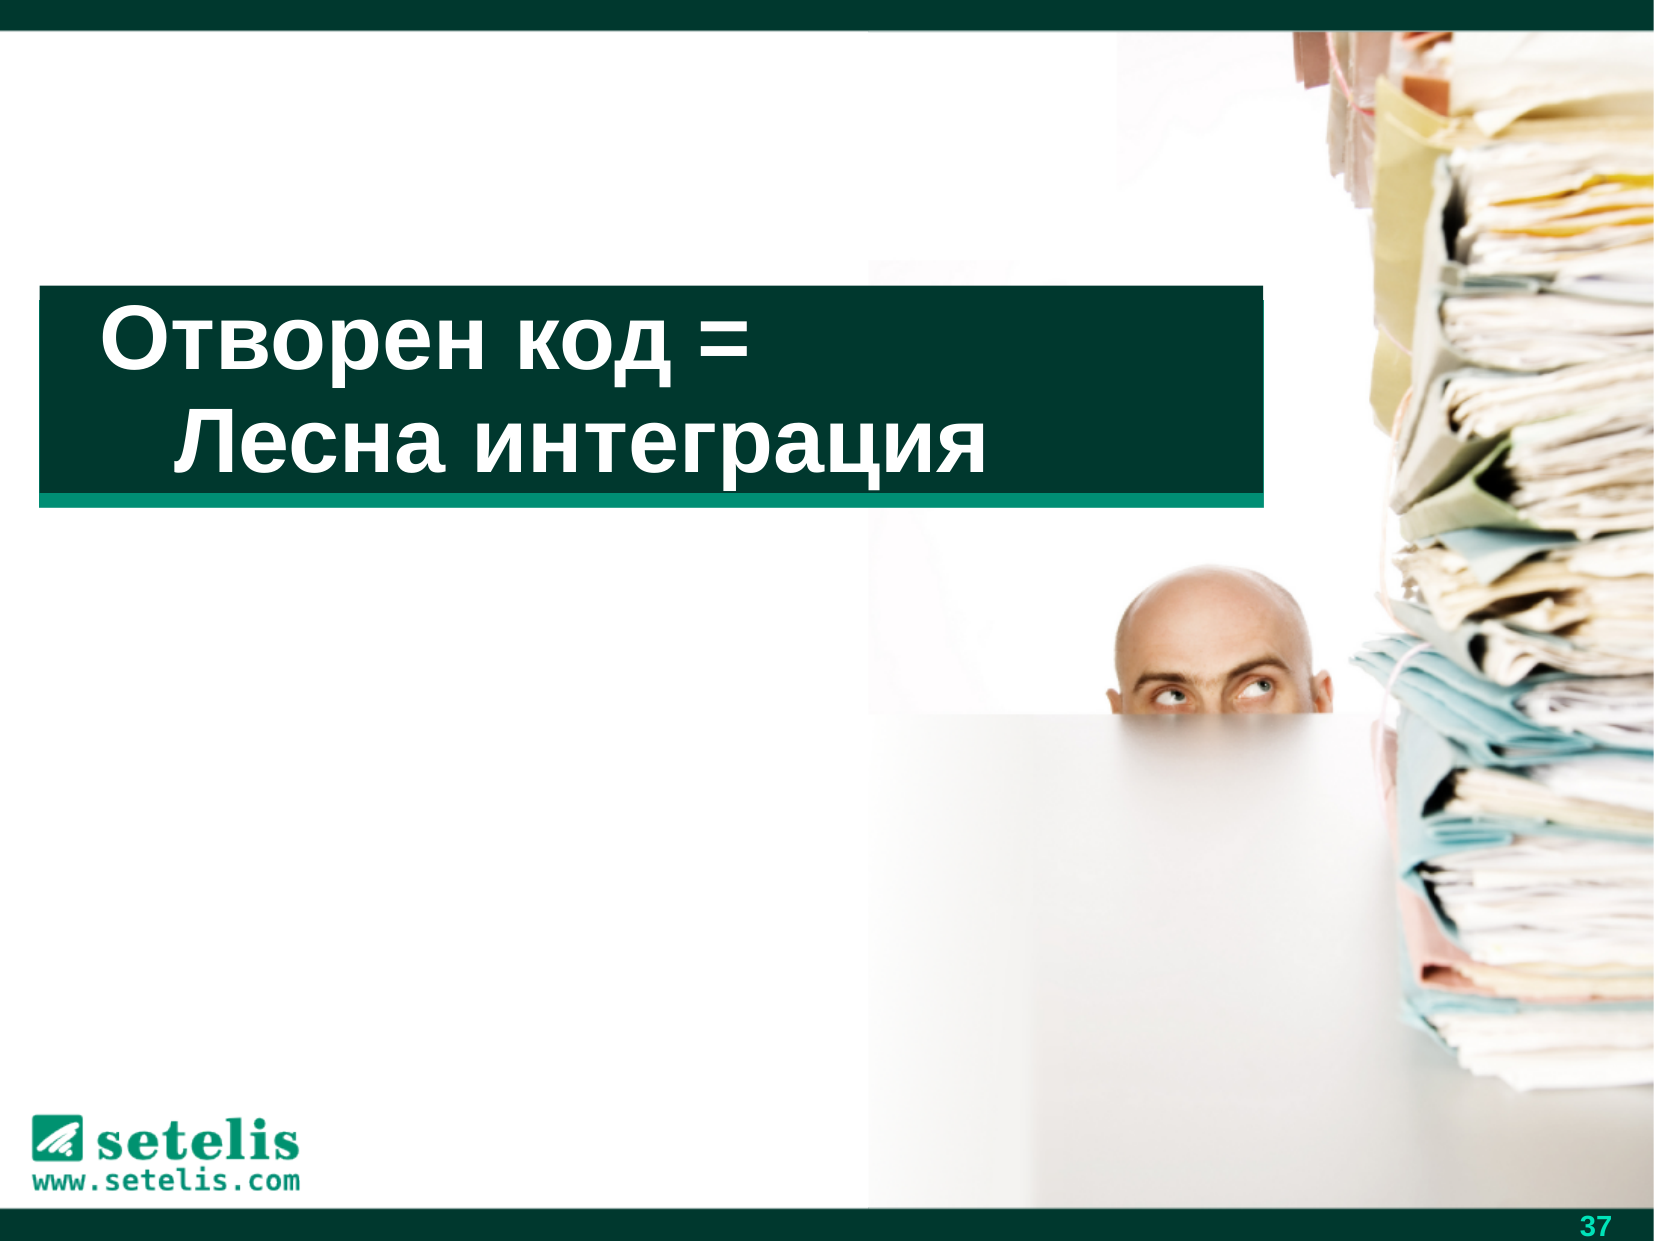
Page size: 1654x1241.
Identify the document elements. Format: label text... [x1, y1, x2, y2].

title Отворен код = Лесна интеграция [39, 285, 1264, 493]
picture [0, 0, 1654, 1241]
